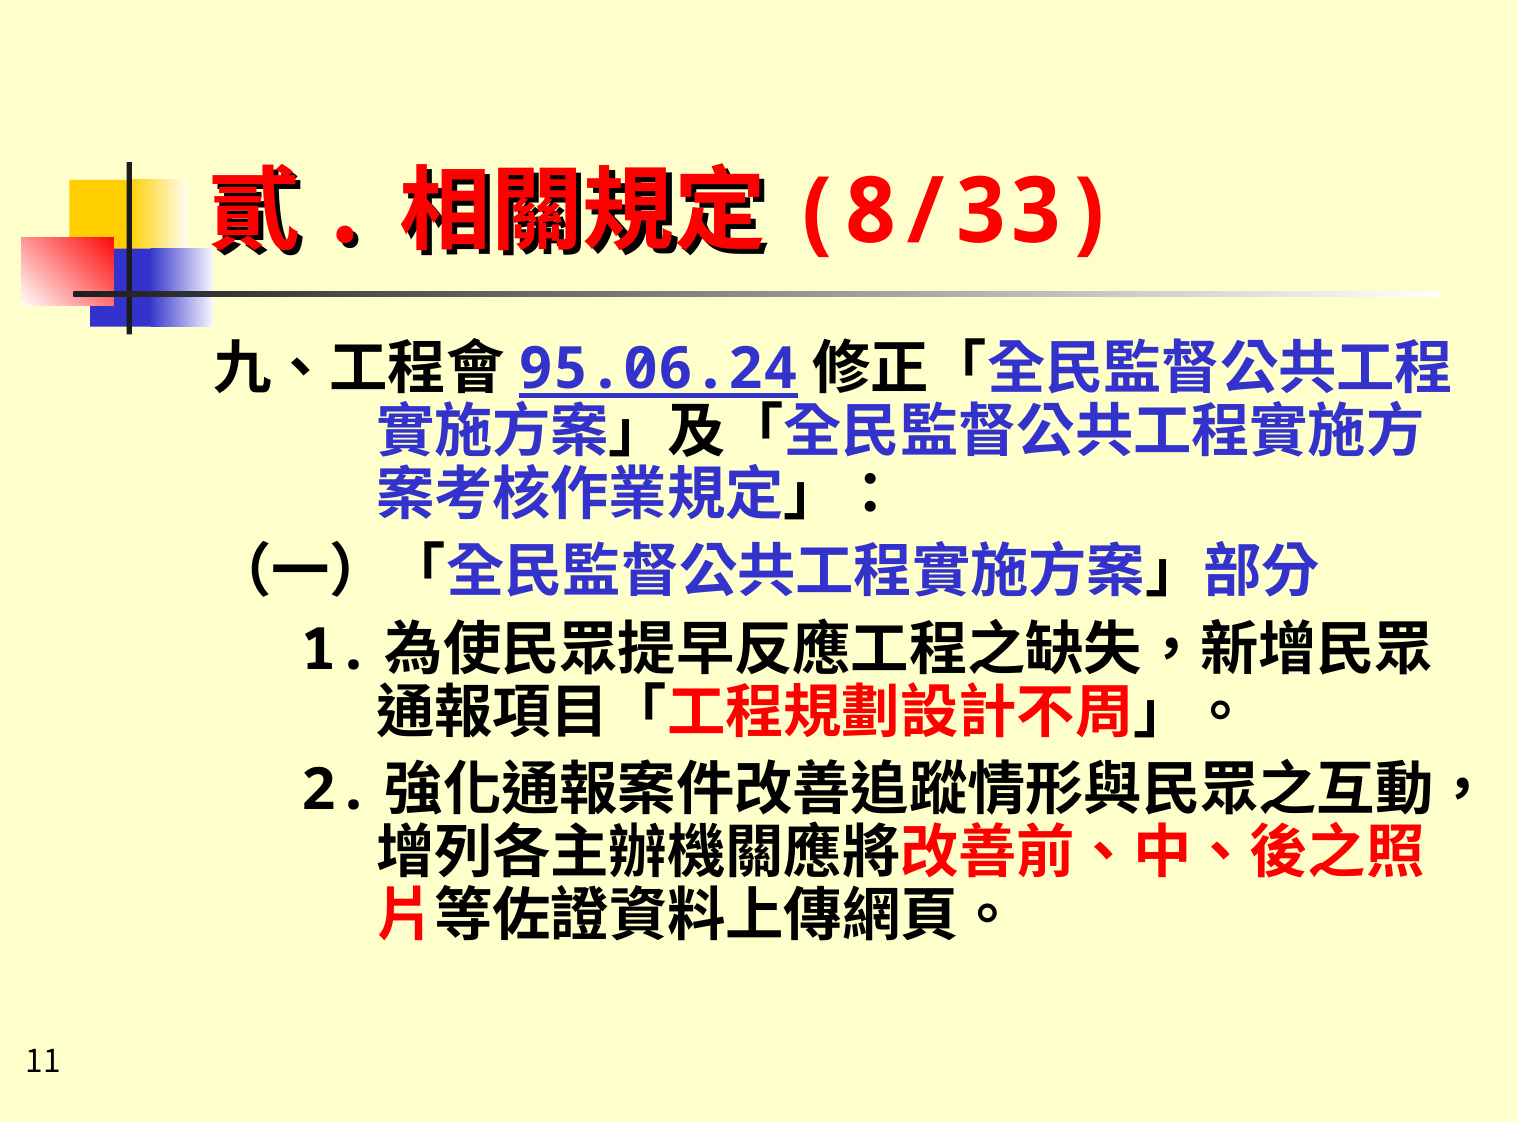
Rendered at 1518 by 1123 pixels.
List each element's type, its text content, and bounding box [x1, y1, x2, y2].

list 九、工程會95.06.24修正「全民監督公共工程實施方案」及「全民監督公共工程實施方案考核作業規定」： （一）「全民監督公共工程實施方案」部分 1.為使民眾提早反應工程之缺失，新增民眾通報項目「工程規劃設計不周」。 2.強化通報案件改善追蹤情形與民眾之互動，增列各主辦機關應將改善前、中、後之照片等佐證資料上傳網頁。 [196, 330, 1487, 1004]
text_box <編號> [0, 1032, 78, 1096]
title 貳.相關規定(8/33) [191, 29, 1486, 269]
